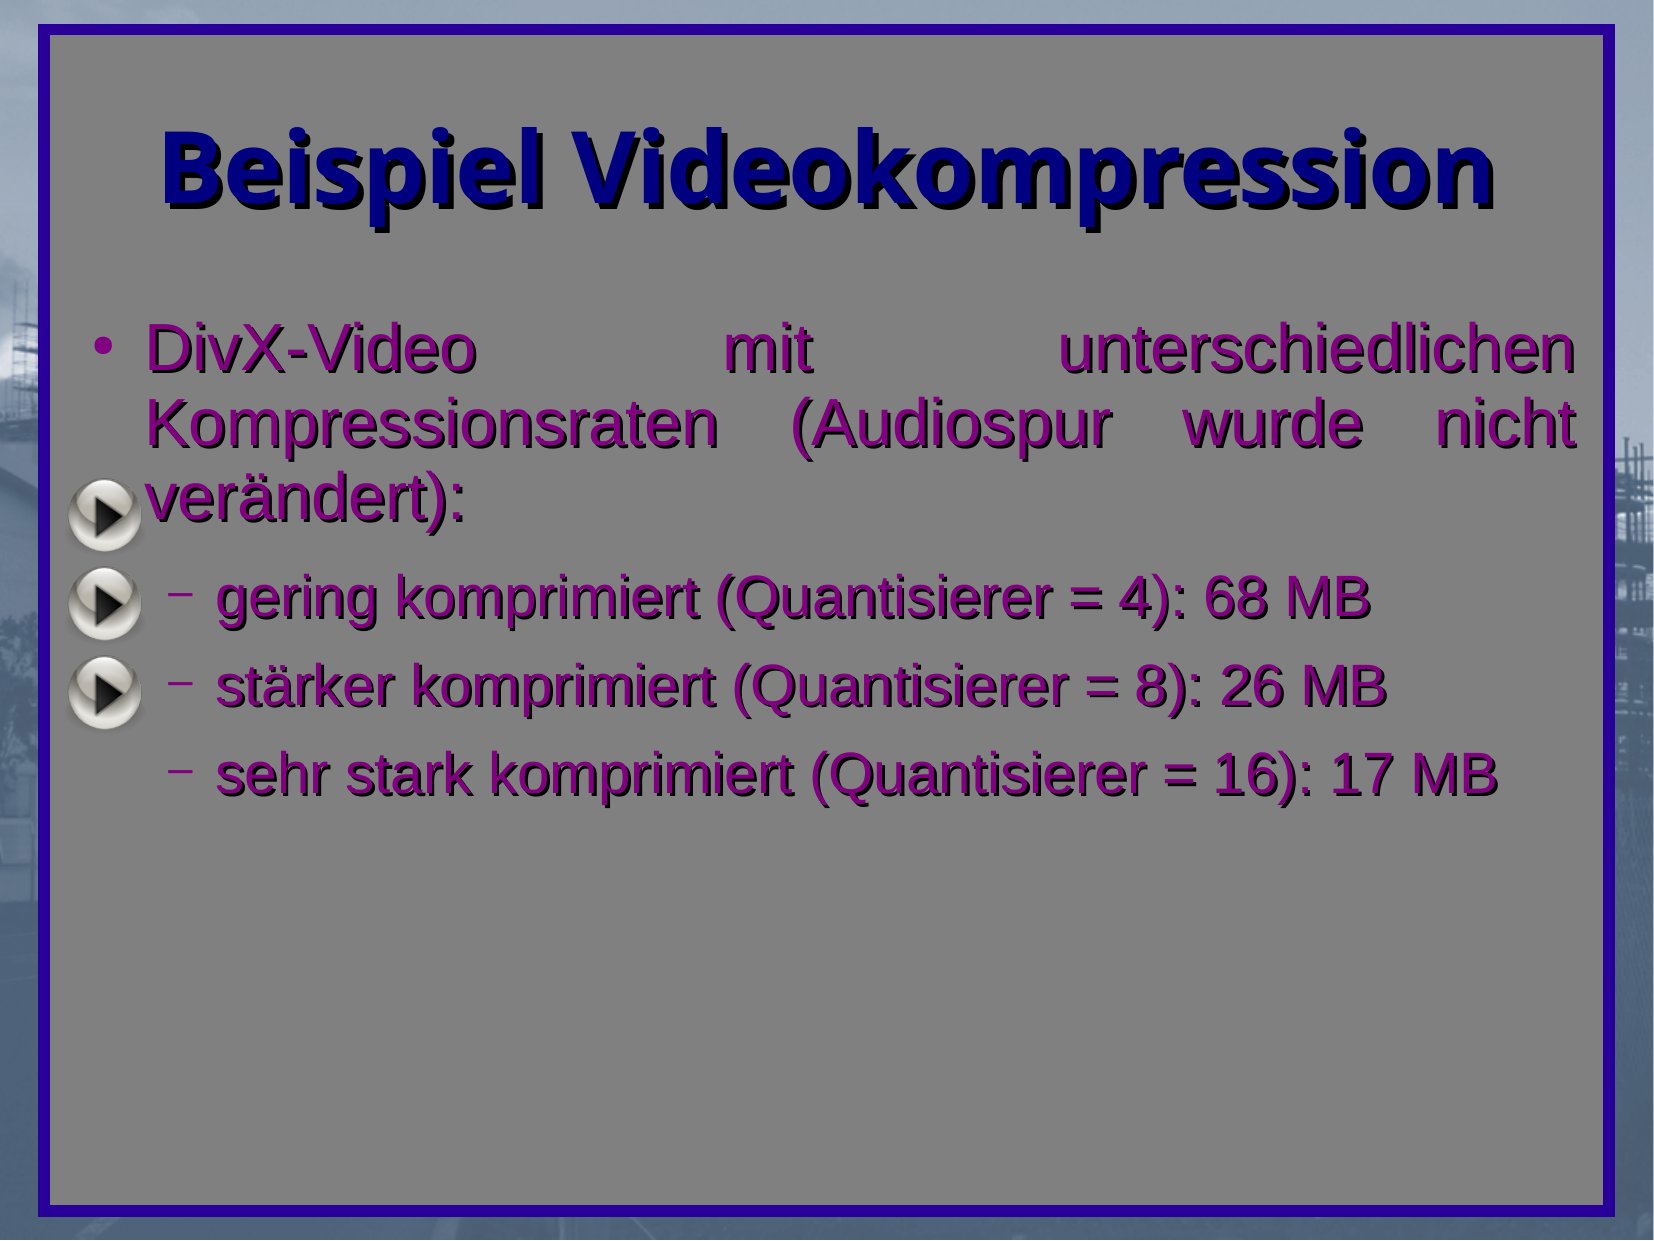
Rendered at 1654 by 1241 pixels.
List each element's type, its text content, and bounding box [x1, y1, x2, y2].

list DivX-Video mit unterschiedlichen Kompressionsraten (Audiospur wurde nicht verändert): gering komprimiert (Quantisierer = 4): 68 MB stärker komprimiert (Quantisierer = 8): 26 MB sehr stark komprimiert (Quantisierer = 16): 17 MB [73, 310, 1577, 1167]
picture [0, 0, 1654, 1240]
title Beispiel Videokompression [82, 49, 1571, 281]
